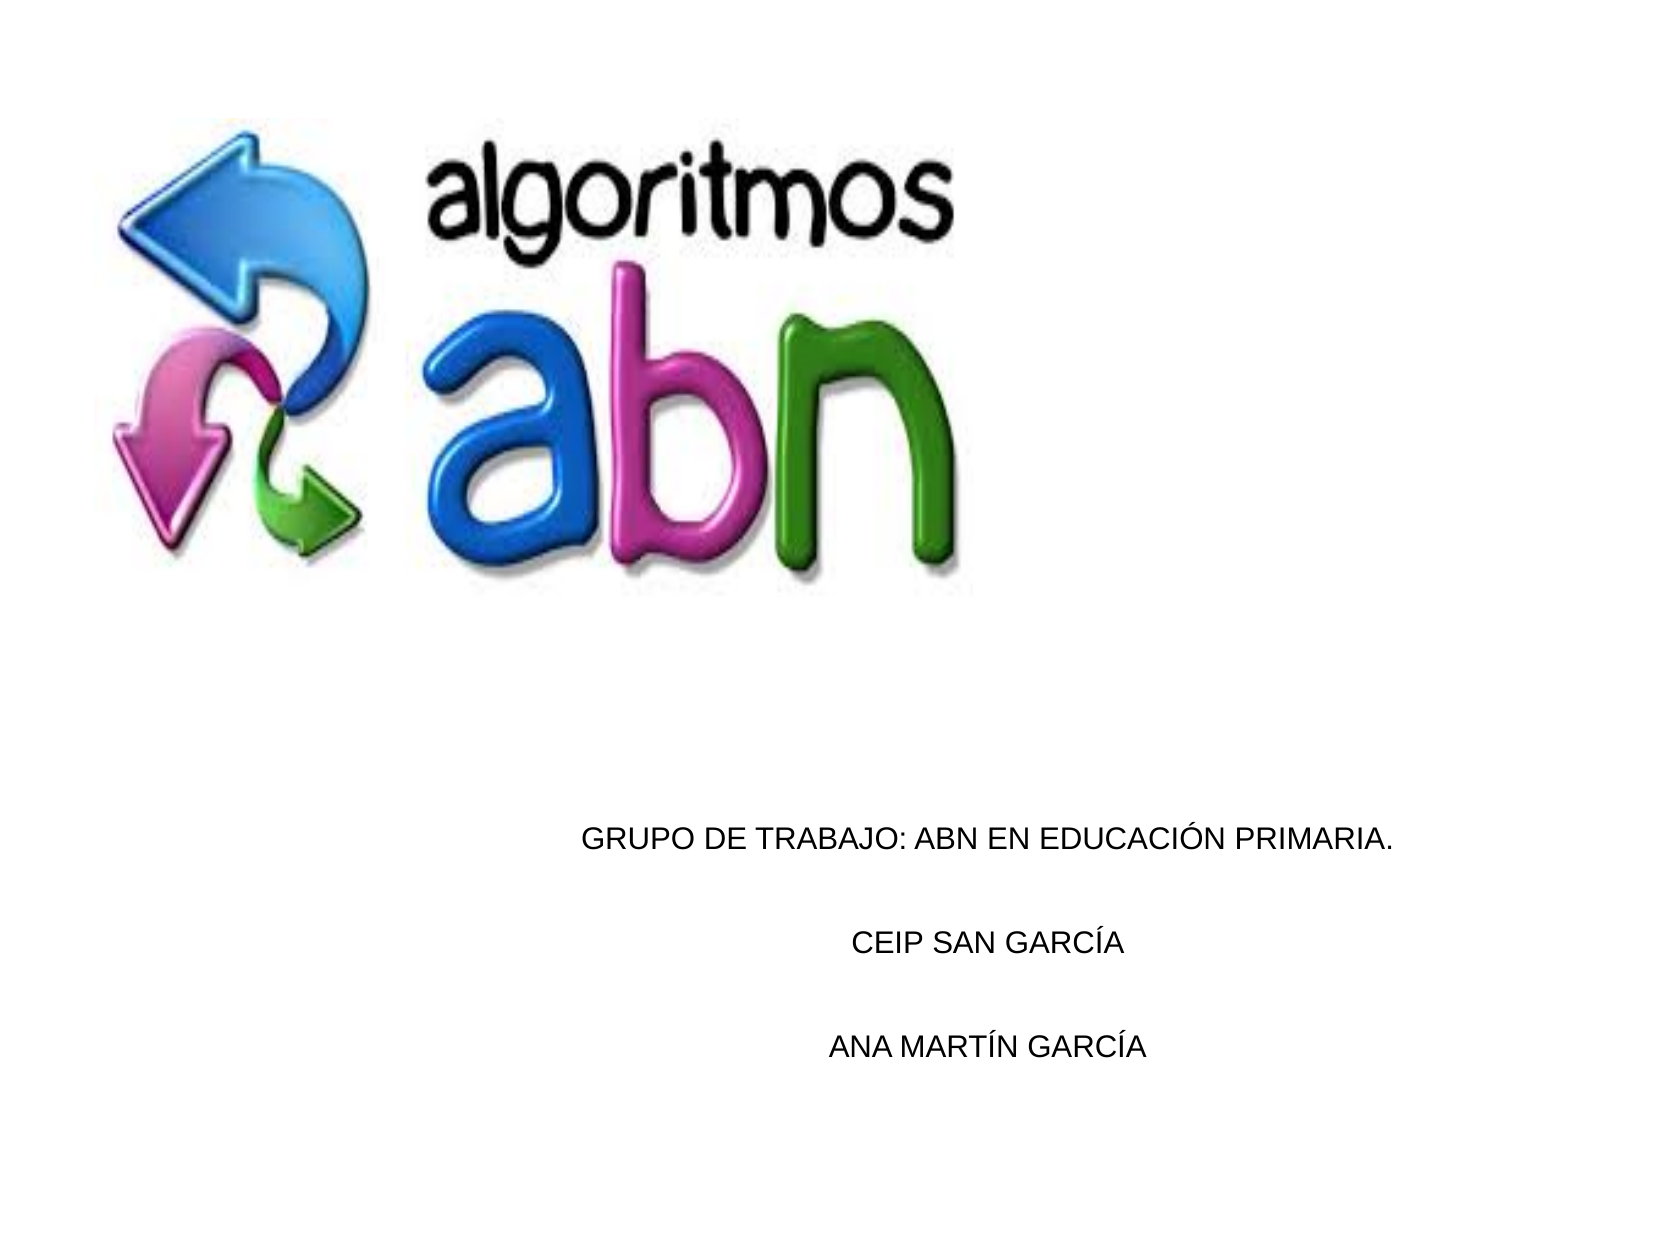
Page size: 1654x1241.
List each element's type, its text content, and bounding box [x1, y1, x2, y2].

table_header GRUPO DE TRABAJO: ABN EN EDUCACIÓN PRIMARIA. CEIP SAN GARCÍA ANA MARTÍN GARCÍA [497, 745, 1480, 1072]
picture [94, 118, 981, 607]
